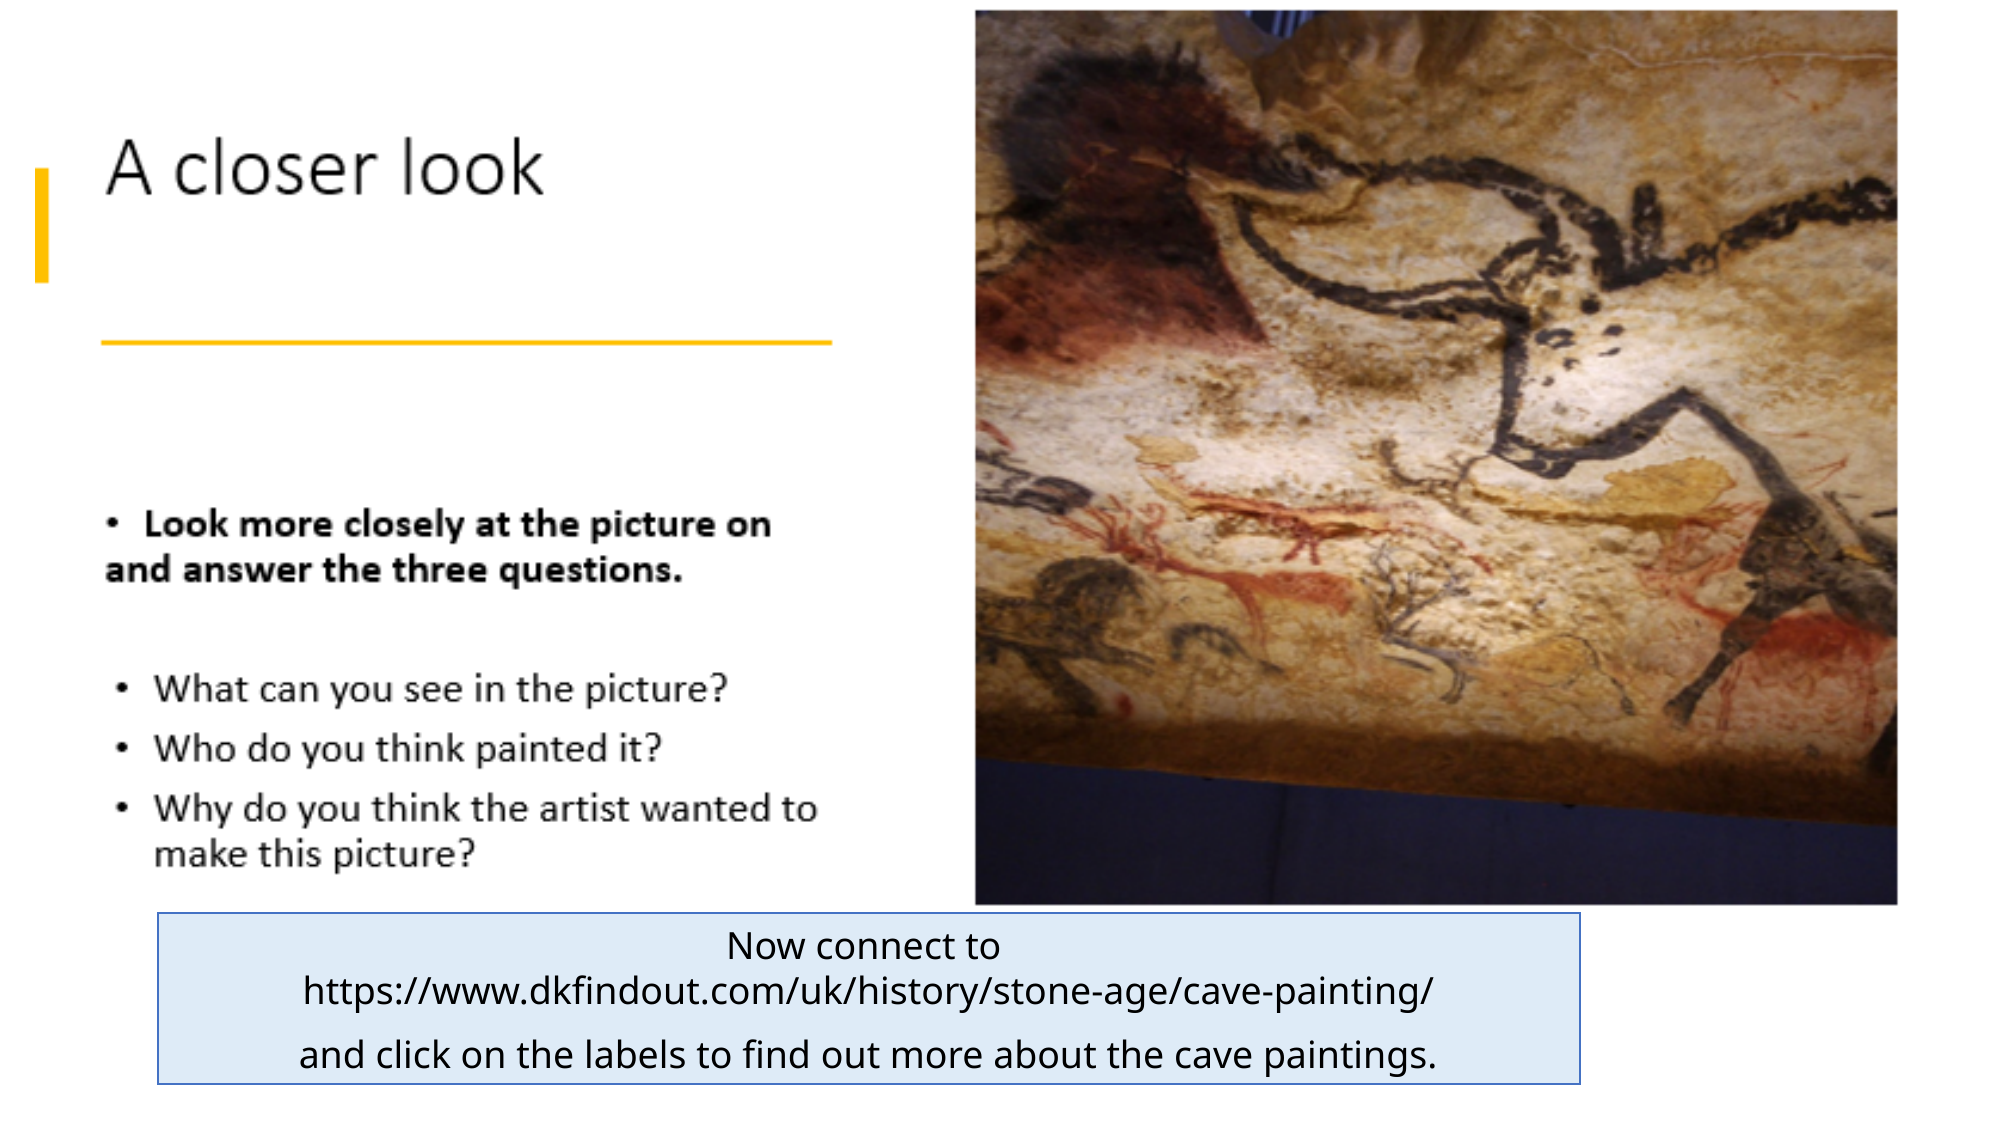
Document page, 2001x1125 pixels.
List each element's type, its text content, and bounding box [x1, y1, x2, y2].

text_box Now connect to https://www.dkfindout.com/uk/history/stone-age/cave-painting/ and click on the labels to find out more about the cave paintings. [158, 913, 1580, 1084]
picture [35, 0, 1965, 920]
